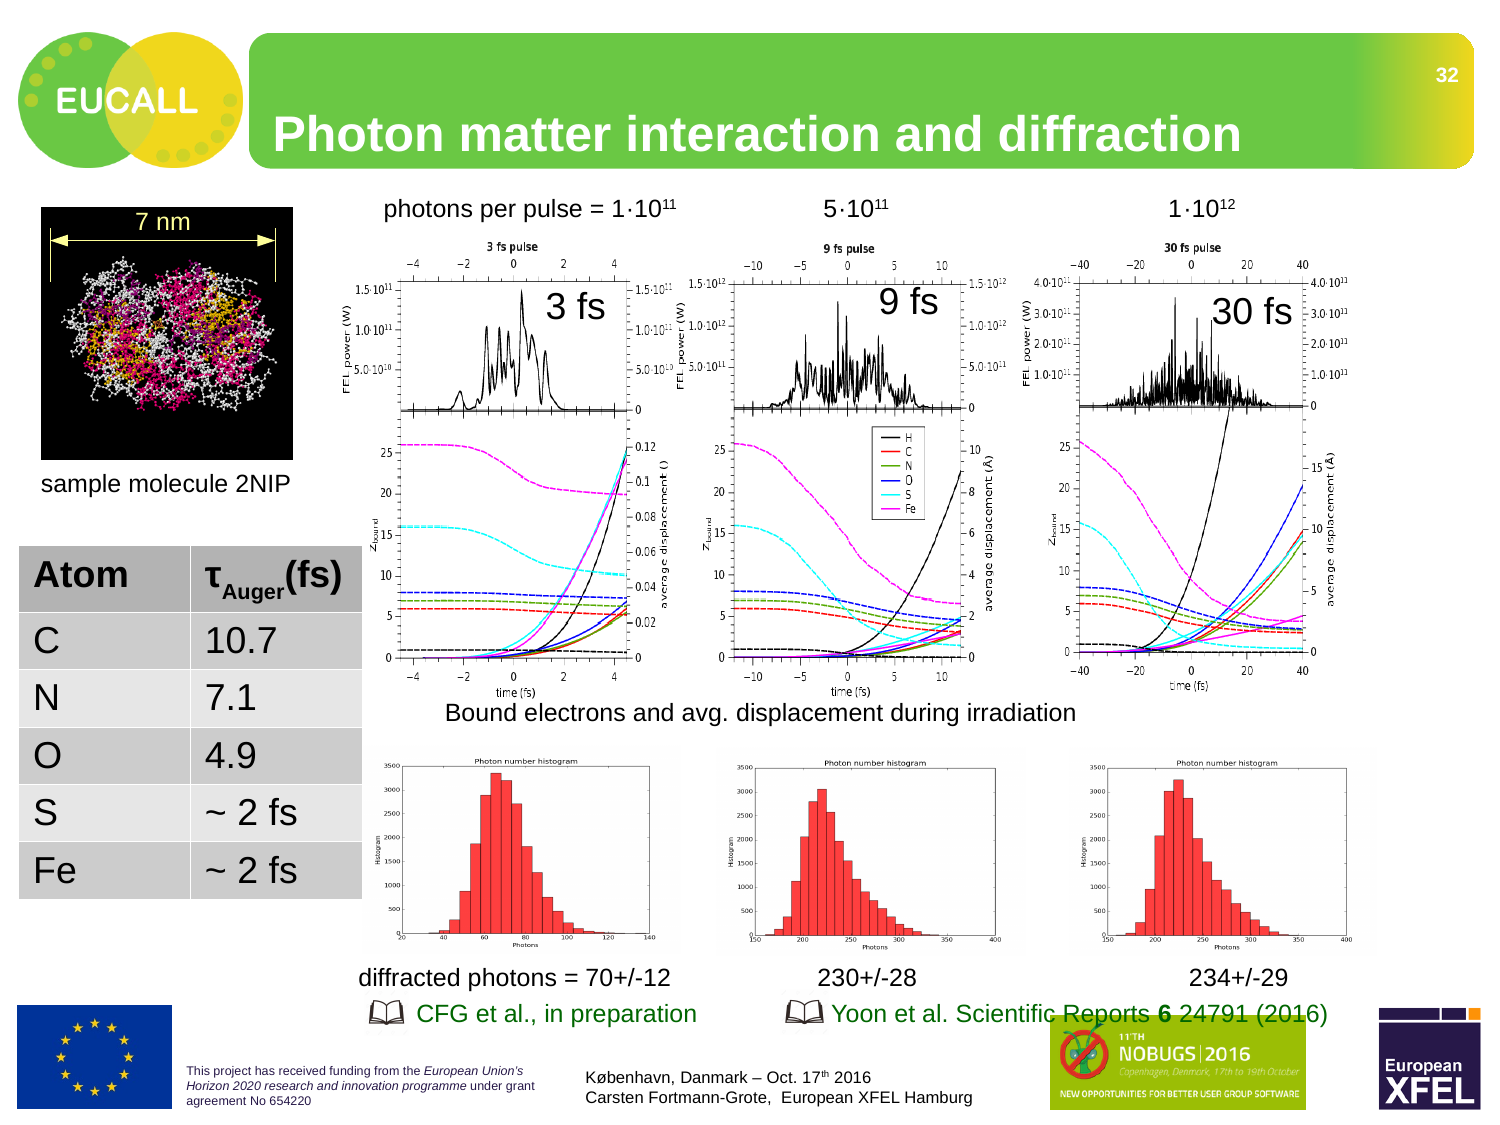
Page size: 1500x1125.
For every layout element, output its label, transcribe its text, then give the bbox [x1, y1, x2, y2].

picture [362, 745, 681, 954]
picture [1069, 747, 1377, 956]
table_cell N [19, 670, 190, 727]
picture [1050, 1053, 1306, 1110]
table_cell Fe [19, 842, 190, 899]
text_box 30 fs [1196, 283, 1338, 450]
picture [18, 32, 243, 168]
table_cell C [19, 613, 190, 669]
picture [338, 236, 1381, 721]
text_box 9 fs [863, 273, 987, 369]
table_cell 10.7 [191, 613, 362, 669]
table_header τAuger(fs) [191, 546, 362, 612]
table_cell 4.9 [191, 728, 362, 784]
picture [17, 1005, 172, 1109]
table_header Atom [19, 546, 190, 612]
text_box photons per pulse = 1·1011 5·1011 1·1012 [368, 187, 1302, 286]
table_cell 7.1 [191, 670, 362, 727]
text_box Yoon et al. Scientific Reports 6 24791 (2016) [829, 991, 1351, 1036]
table_cell S [19, 785, 190, 841]
picture [41, 207, 293, 460]
title Photon matter interaction and diffraction [260, 95, 1456, 162]
picture [1376, 1005, 1483, 1112]
text_box diffracted photons = 70+/-12 230+/-28 234+/-29 [343, 956, 1321, 1053]
text_box Bound electrons and avg. displacement during irradiation [430, 691, 1307, 782]
table_cell O [19, 728, 190, 784]
text_box CFG et al., in preparation [409, 992, 876, 1036]
text_box 3 fs [530, 277, 654, 374]
table_cell ~ 2 fs [191, 842, 362, 899]
picture [716, 747, 1026, 956]
text_box [660, 171, 1321, 225]
picture [364, 989, 409, 1036]
text_box sample molecule 2NIP [26, 462, 327, 508]
table_cell ~ 2 fs [191, 785, 362, 841]
